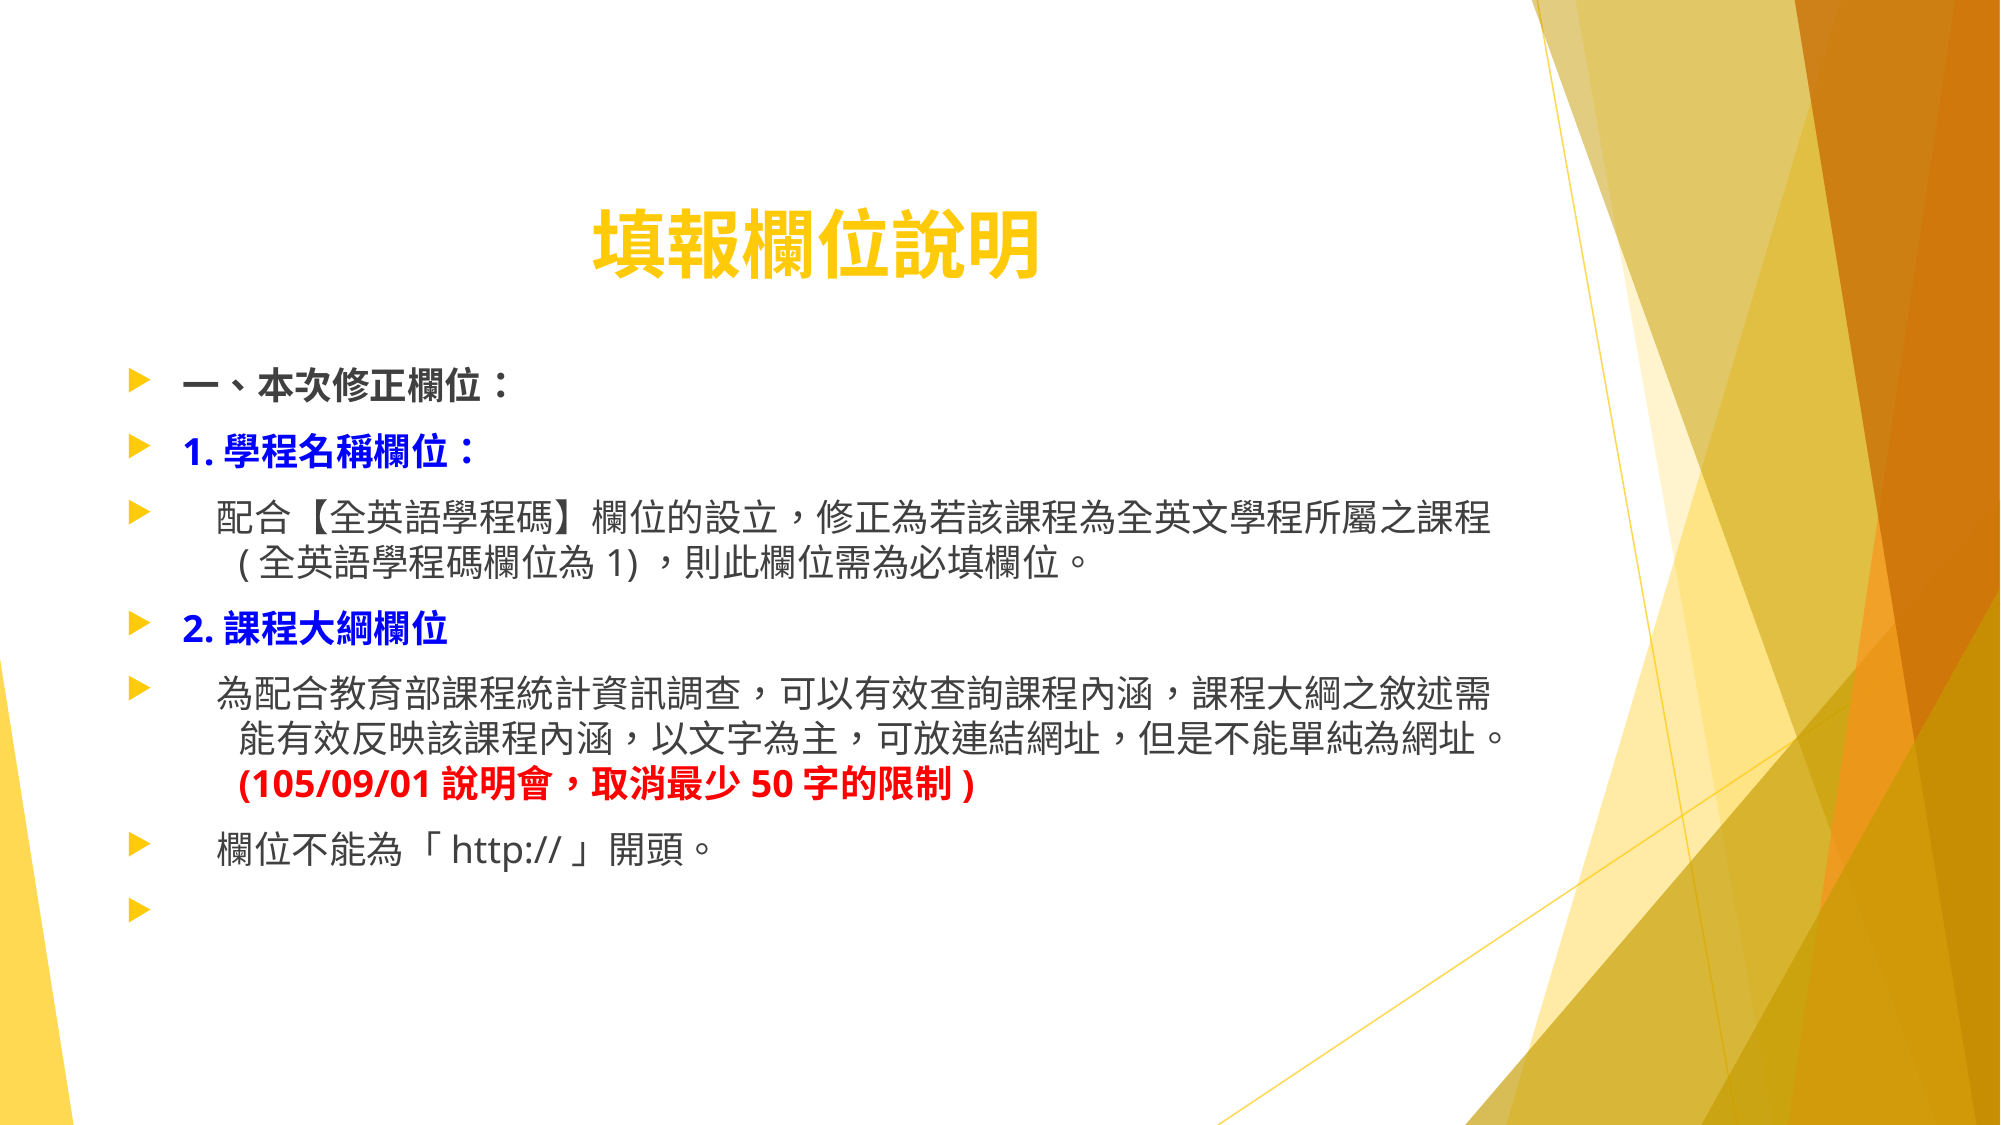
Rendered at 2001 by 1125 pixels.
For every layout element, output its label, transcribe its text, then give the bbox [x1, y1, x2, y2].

title 填報欄位說明 [111, 99, 1522, 317]
list 一、本次修正欄位： 1.學程名稱欄位： 配合【全英語學程碼】欄位的設立，修正為若該課程為全英文學程所屬之課程(全英語學程碼欄位為1)，則此欄位需為必填欄位。 2.課程大綱欄位 為配合教育部課程統計資訊調查，可以有效查詢課程內涵，課程大綱之敘述需能有效反映該課程內涵，以文字為主，可放連結網址，但是不能單純為網址。(105/09/01說明會，取消最少50字的限制) 欄位不能為「http://」開頭。 [111, 354, 1522, 992]
